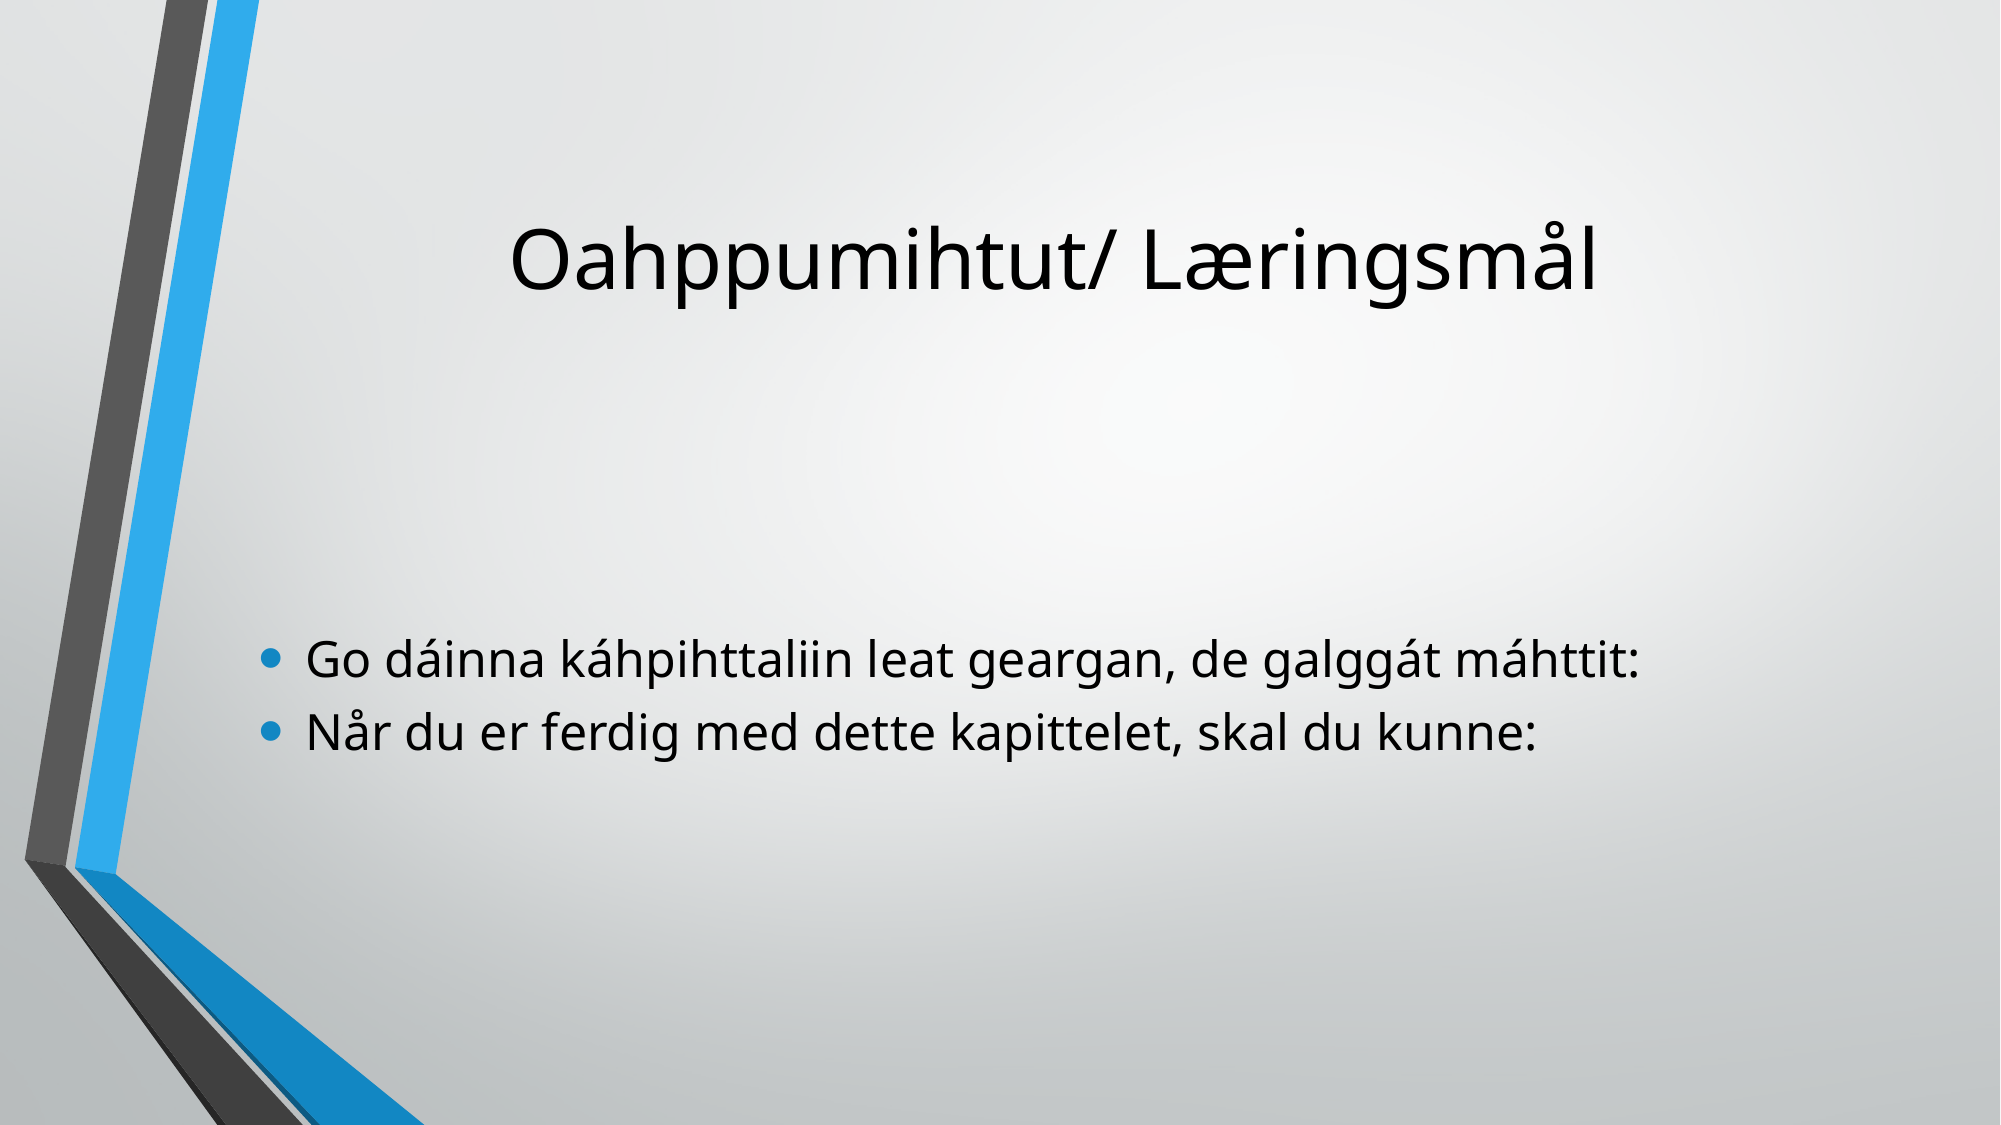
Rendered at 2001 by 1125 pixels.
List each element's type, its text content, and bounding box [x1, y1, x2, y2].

title Oahppumihtut/ Læringsmål [243, 112, 1887, 400]
list Go dáinna káhpihttaliin leat geargan, de galggát máhttit: Når du er ferdig med dette kapittelet, skal du kunne: [243, 437, 1887, 950]
